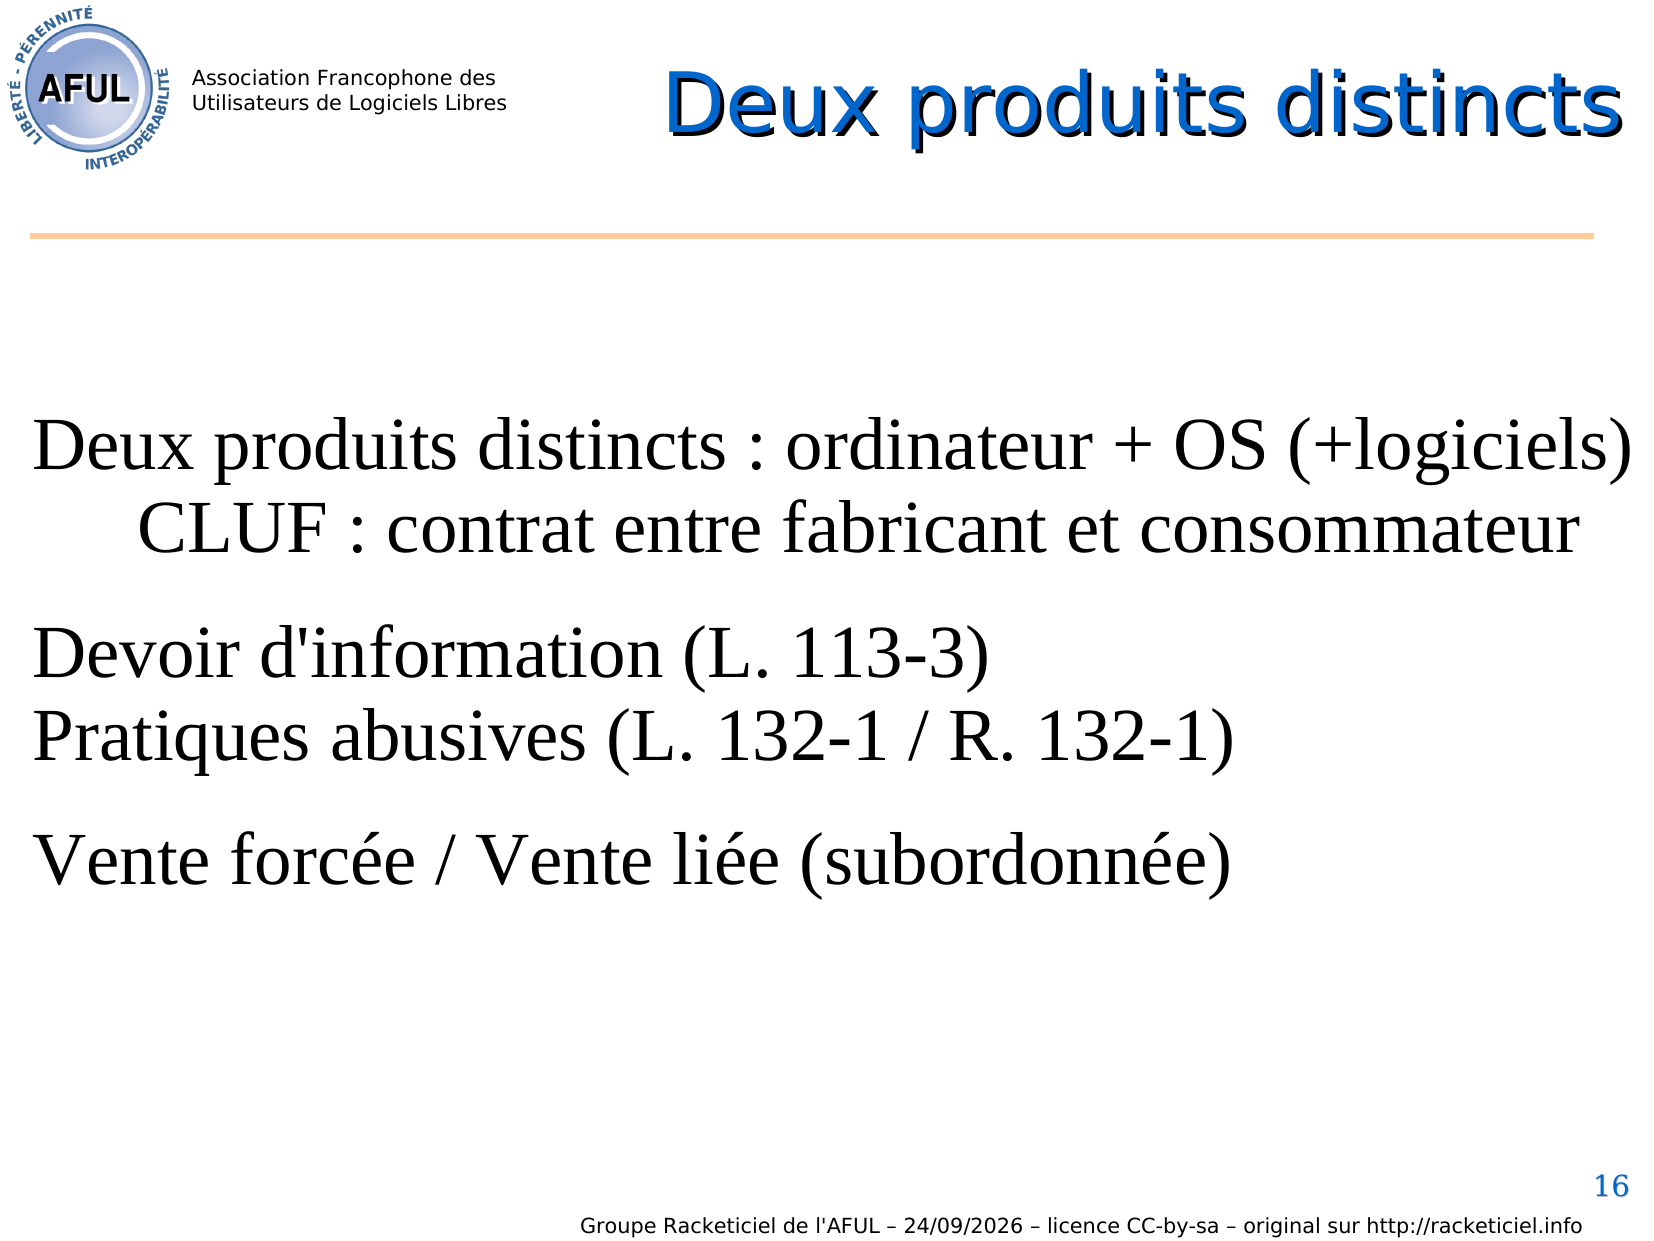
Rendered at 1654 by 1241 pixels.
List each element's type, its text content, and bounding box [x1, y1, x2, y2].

title Deux produits distincts [501, 7, 1625, 200]
text_box Deux produits distincts : ordinateur + OS (+logiciels) CLUF : contrat entre fabricant et consommateur Devoir d'information (L. 113-3) Pratiques abusives (L. 132-1 / R. 132-1) Vente forcée / Vente liée (subordonnée) [17, 395, 1650, 956]
picture [0, 0, 178, 178]
